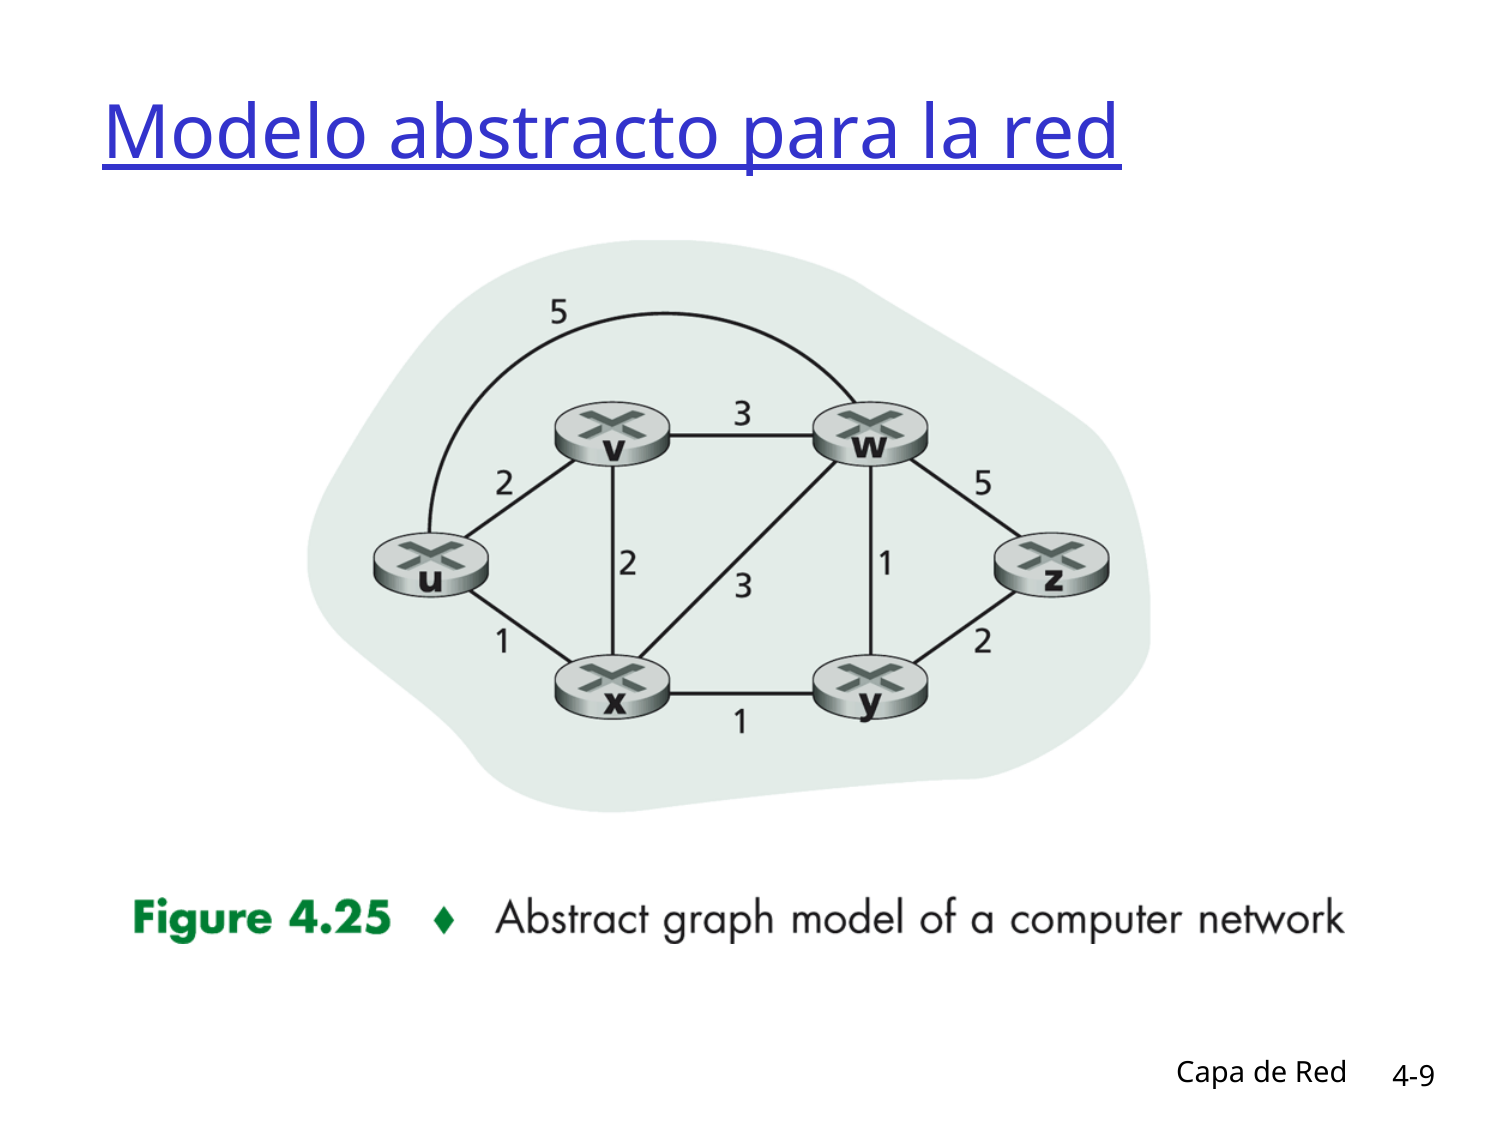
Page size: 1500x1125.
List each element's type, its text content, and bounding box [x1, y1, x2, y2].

picture [134, 239, 1345, 944]
title Modelo abstracto para la red [87, 37, 1363, 225]
